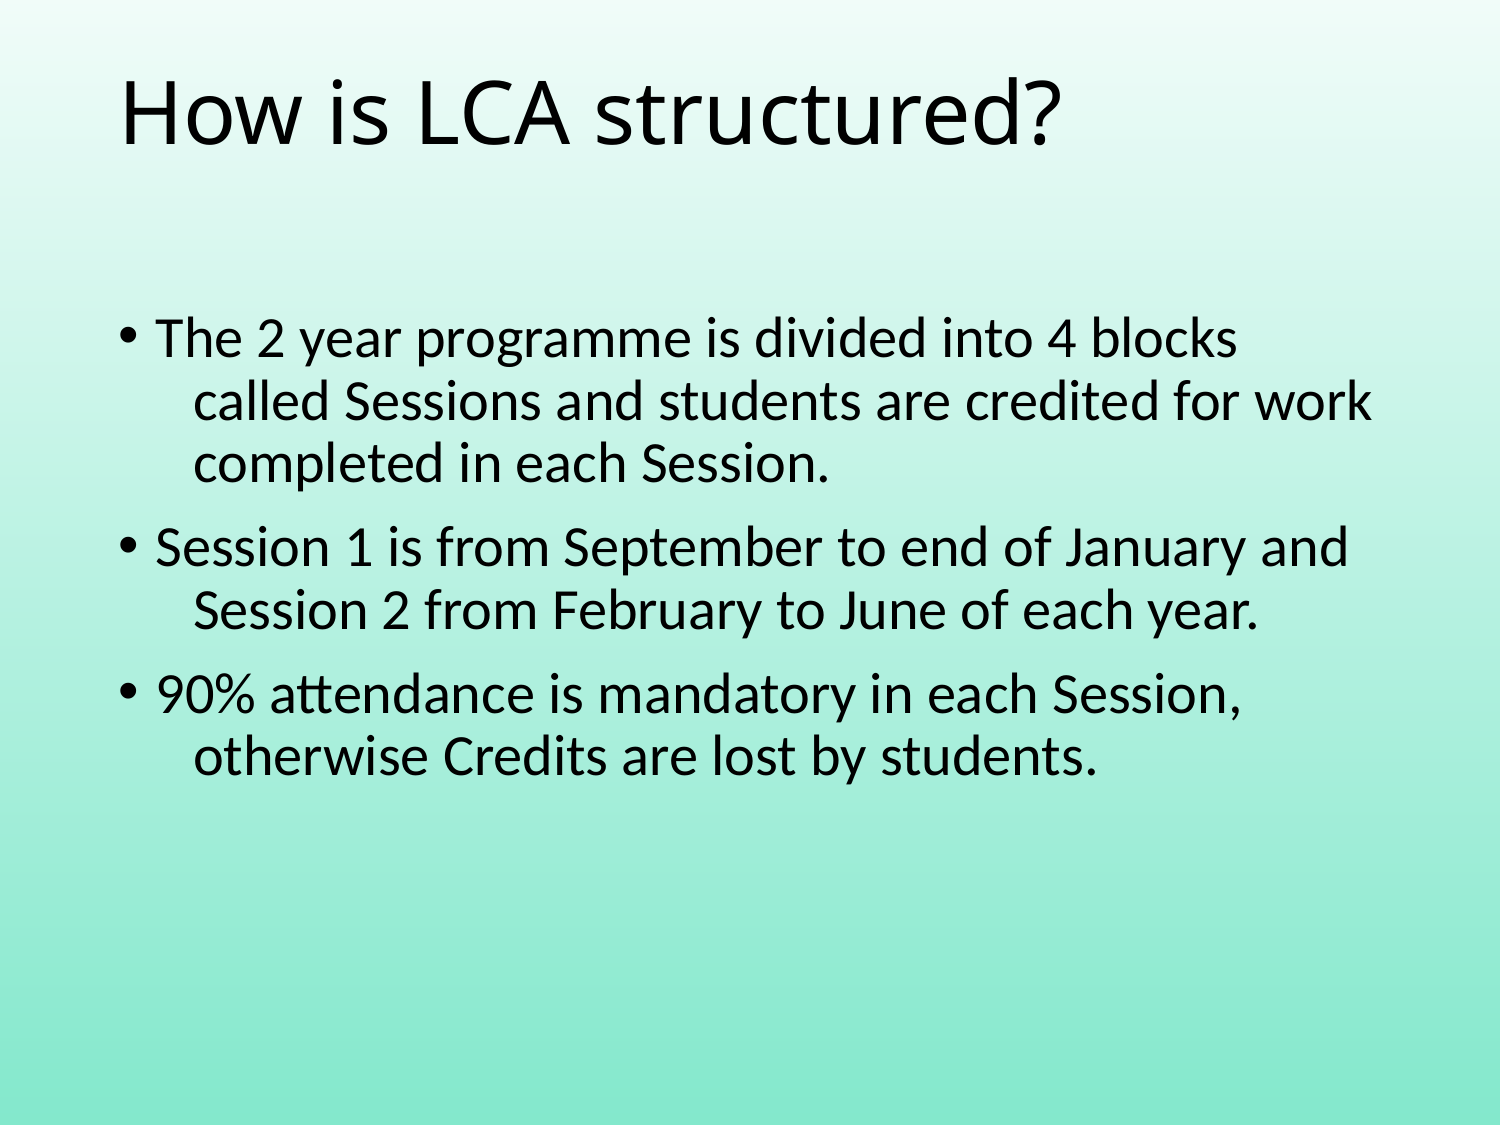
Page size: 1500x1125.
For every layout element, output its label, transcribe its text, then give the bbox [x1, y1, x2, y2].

list The 2 year programme is divided into 4 blocks called Sessions and students are credited for work completed in each Session. Session 1 is from September to end of January and Session 2 from February to June of each year. 90% attendance is mandatory in each Session, otherwise Credits are lost by students. [103, 299, 1397, 1014]
title How is LCA structured? [103, 59, 1397, 278]
